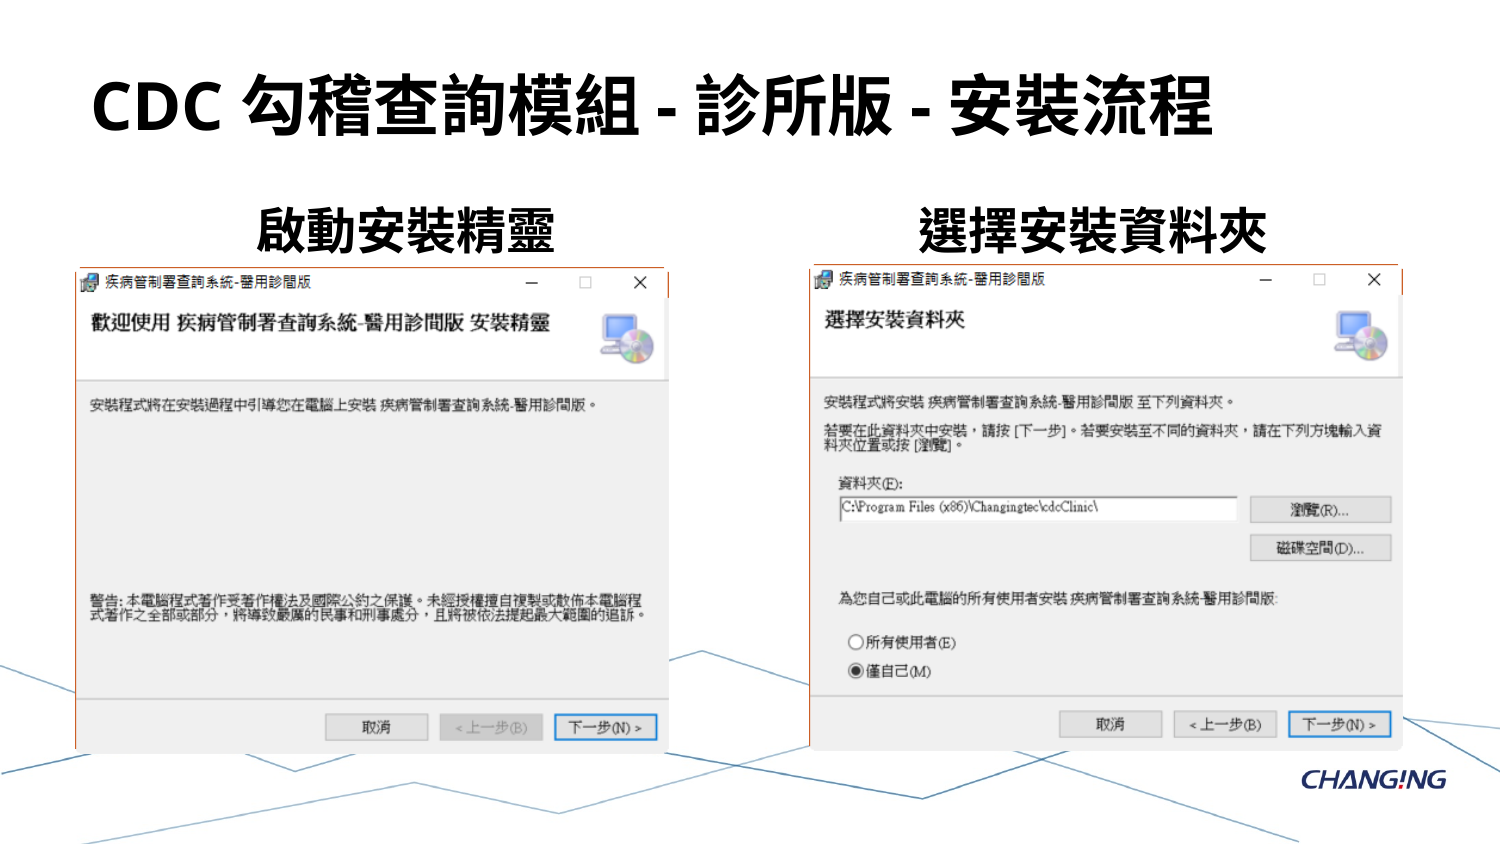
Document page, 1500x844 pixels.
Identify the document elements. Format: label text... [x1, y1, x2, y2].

picture [0, 0, 1500, 844]
list 啟動安裝精靈 [75, 188, 738, 268]
list 選擇安裝資料夾 [761, 188, 1426, 268]
title CDC勾稽查詢模組-診所版-安裝流程 [75, 33, 1426, 175]
